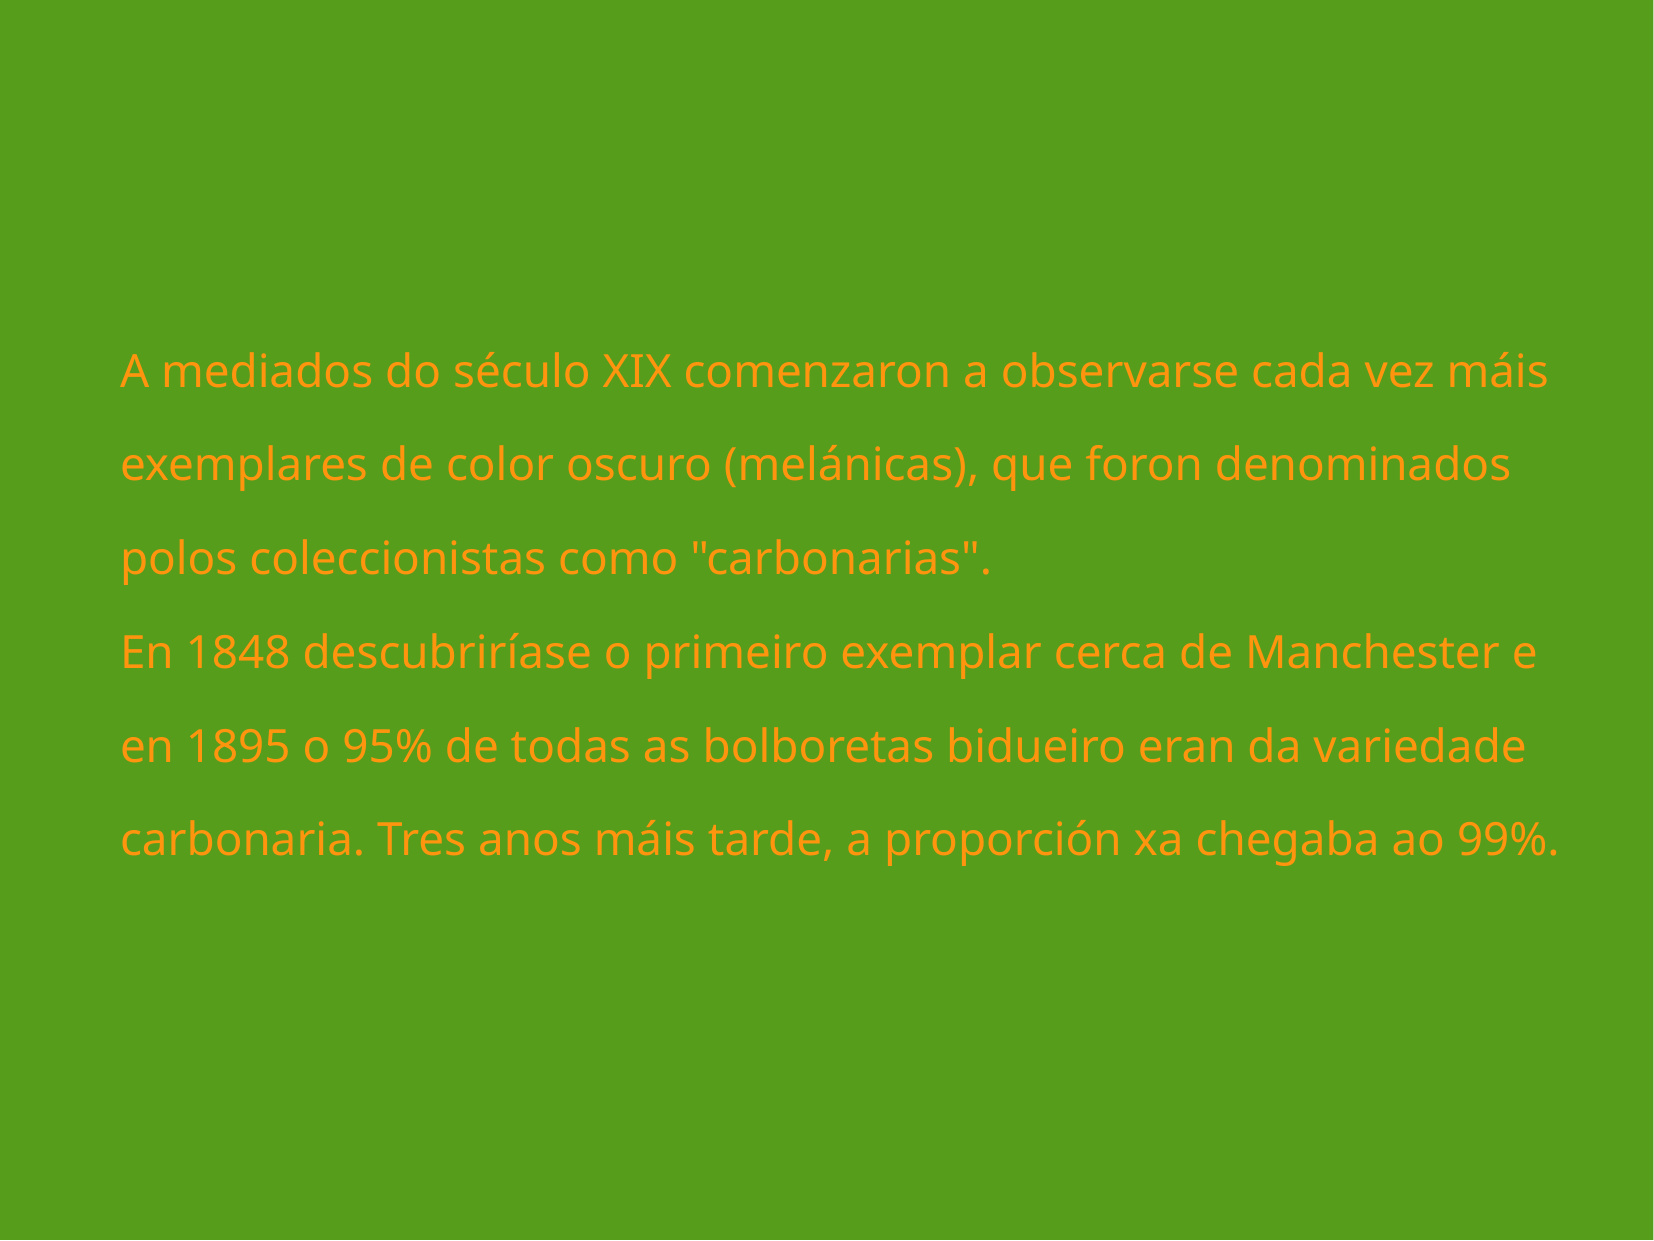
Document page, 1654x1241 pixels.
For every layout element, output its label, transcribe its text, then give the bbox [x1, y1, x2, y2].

text_box A mediados do século XIX comenzaron a observarse cada vez máis exemplares de color oscuro (melánicas), que foron denominados polos coleccionistas como "carbonarias". En 1848 descubriríase o primeiro exemplar cerca de Manchester e en 1895 o 95% de todas as bolboretas bidueiro eran da variedade carbonaria. Tres anos máis tarde, a proporción xa chegaba ao 99%. [105, 299, 1595, 857]
